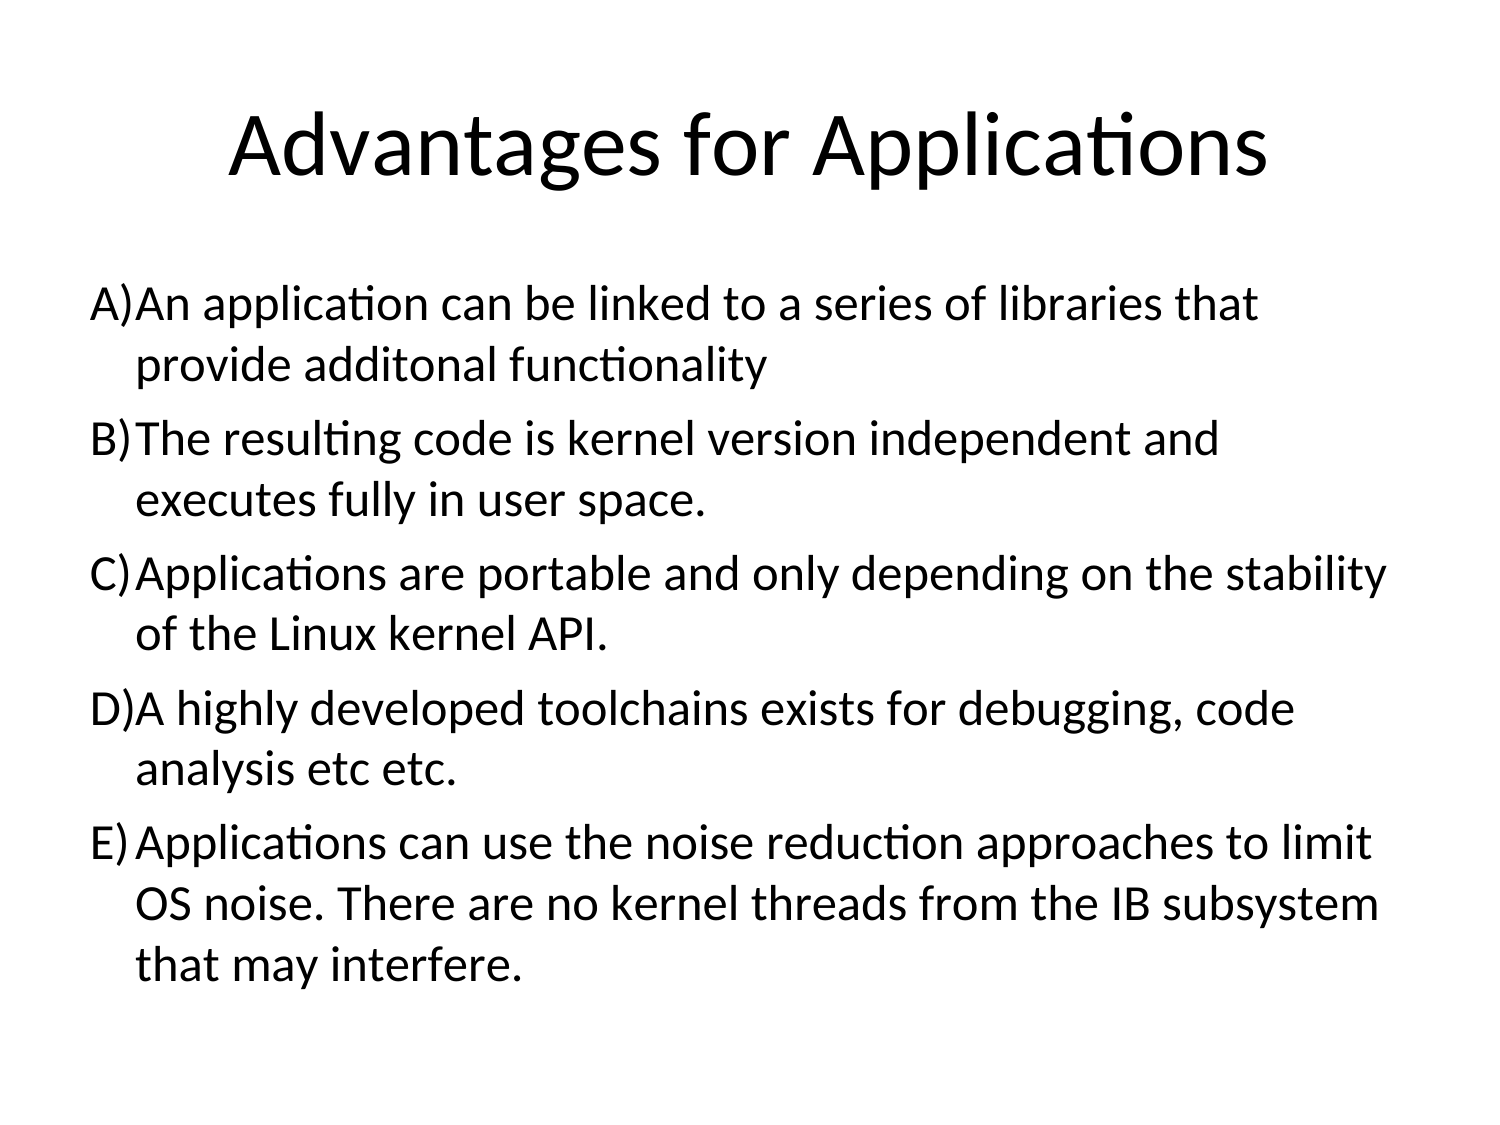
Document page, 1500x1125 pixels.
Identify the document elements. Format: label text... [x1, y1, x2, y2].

list An application can be linked to a series of libraries that provide additonal functionality The resulting code is kernel version independent and executes fully in user space. Applications are portable and only depending on the stability of the Linux kernel API. A highly developed toolchains exists for debugging, code analysis etc etc. Applications can use the noise reduction approaches to limit OS noise. There are no kernel threads from the IB subsystem that may interfere. [75, 262, 1426, 1005]
title Advantages for Applications [75, 45, 1426, 233]
